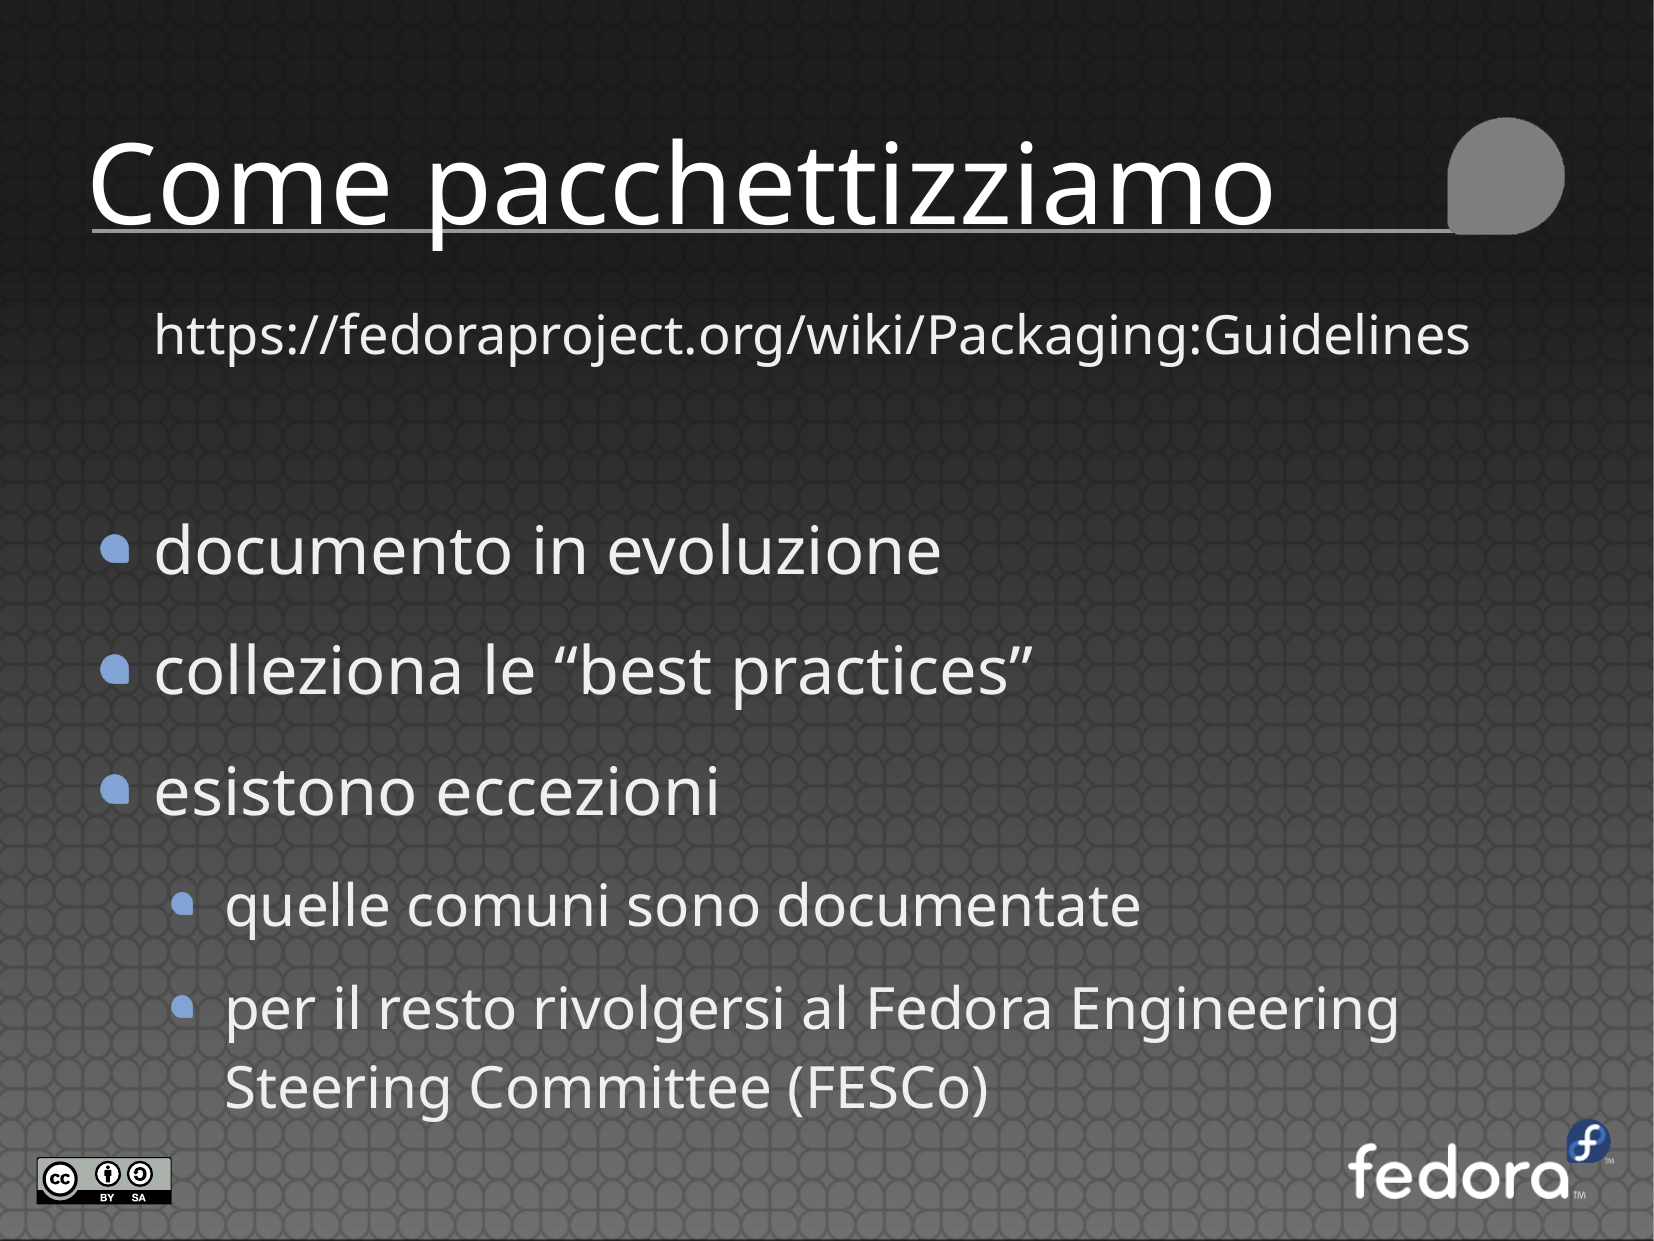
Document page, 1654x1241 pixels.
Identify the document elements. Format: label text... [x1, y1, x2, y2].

picture [0, 0, 1654, 1241]
list https://fedoraproject.org/wiki/Packaging:Guidelines documento in evoluzione colleziona le “best practices” esistono eccezioni quelle comuni sono documentate per il resto rivolgersi al Fedora Engineering Steering Committee (FESCo) [82, 296, 1571, 1117]
title Come pacchettizziamo [86, 110, 1576, 251]
